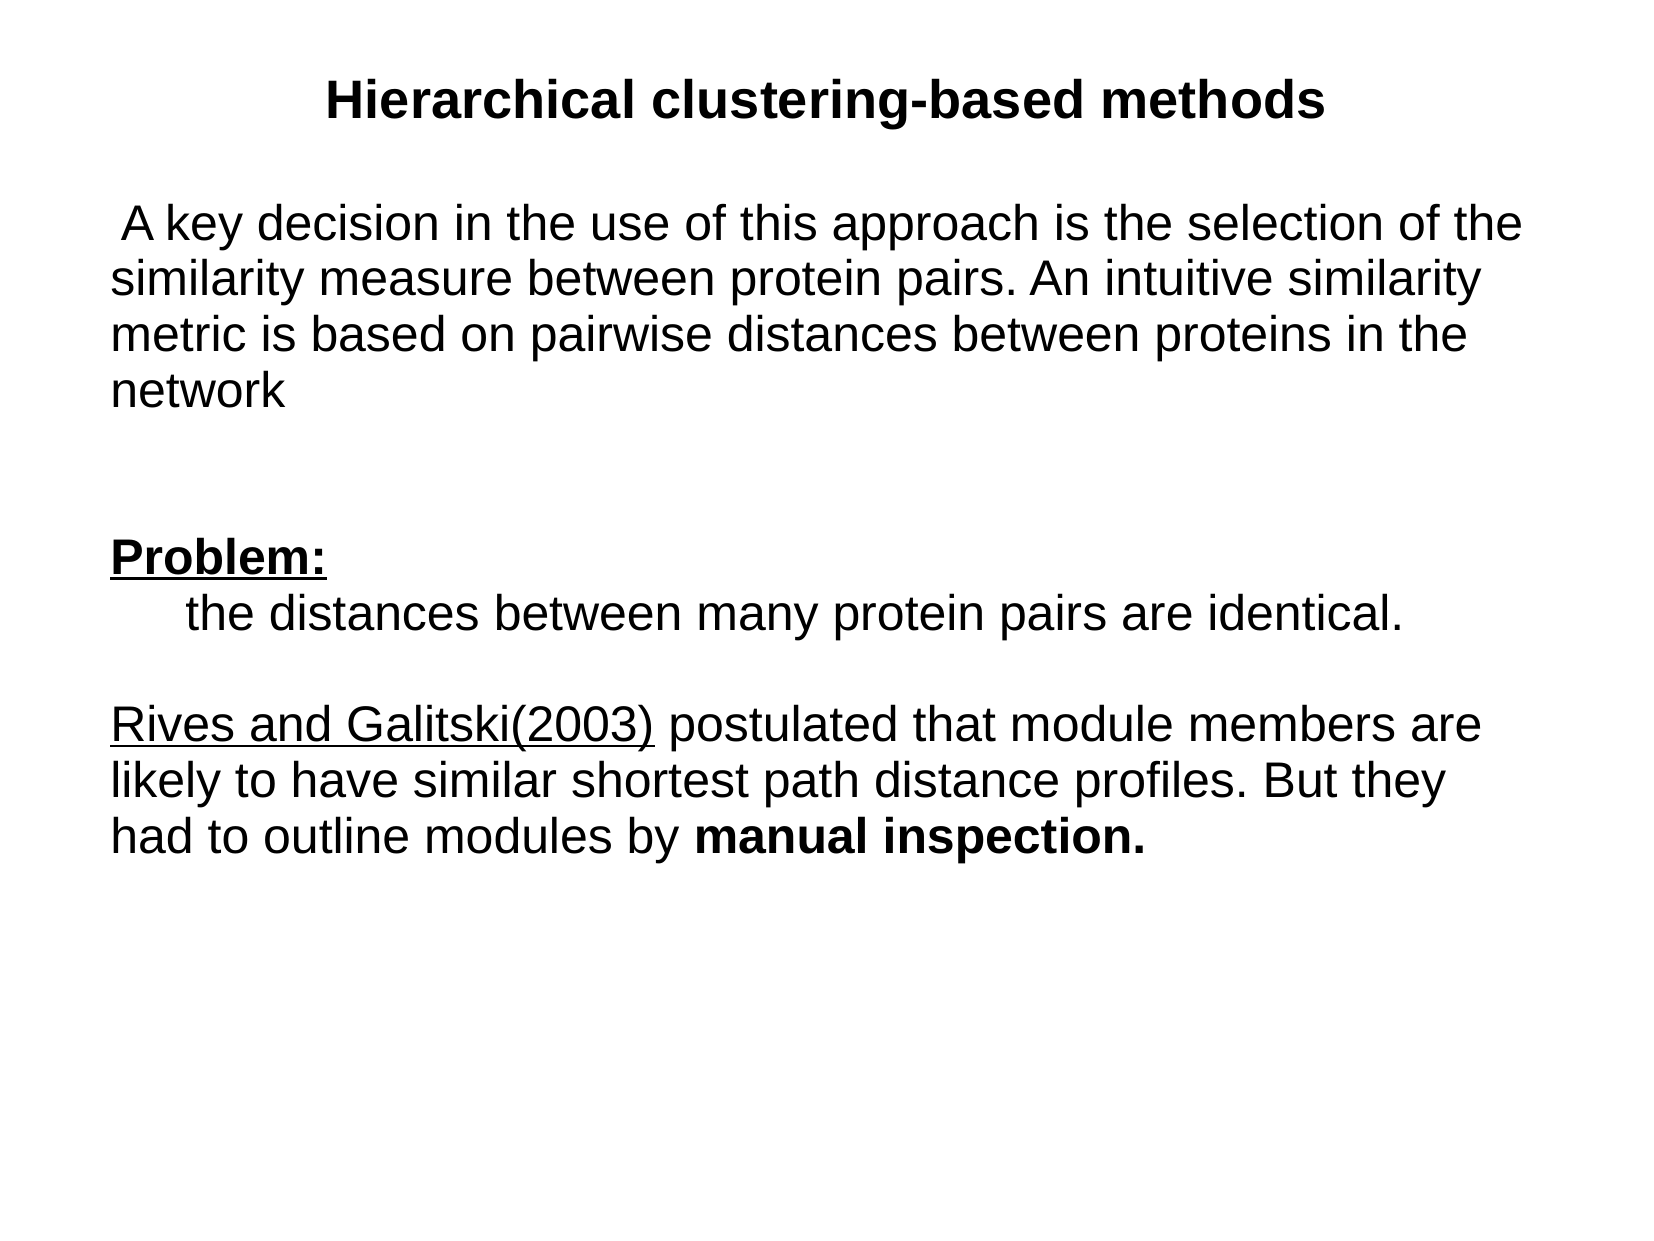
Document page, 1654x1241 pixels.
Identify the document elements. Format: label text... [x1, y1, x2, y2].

text_box Hierarchical clustering-based methods [288, 62, 1366, 139]
text_box A key decision in the use of this approach is the selection of the similarity measure between protein pairs. An intuitive similarity metric is based on pairwise distances between proteins in the network Problem: the distances between many protein pairs are identical. Rives and Galitski(2003) postulated that module members are likely to have similar shortest path distance profiles. But they had to outline modules by manual inspection. [95, 187, 1559, 986]
